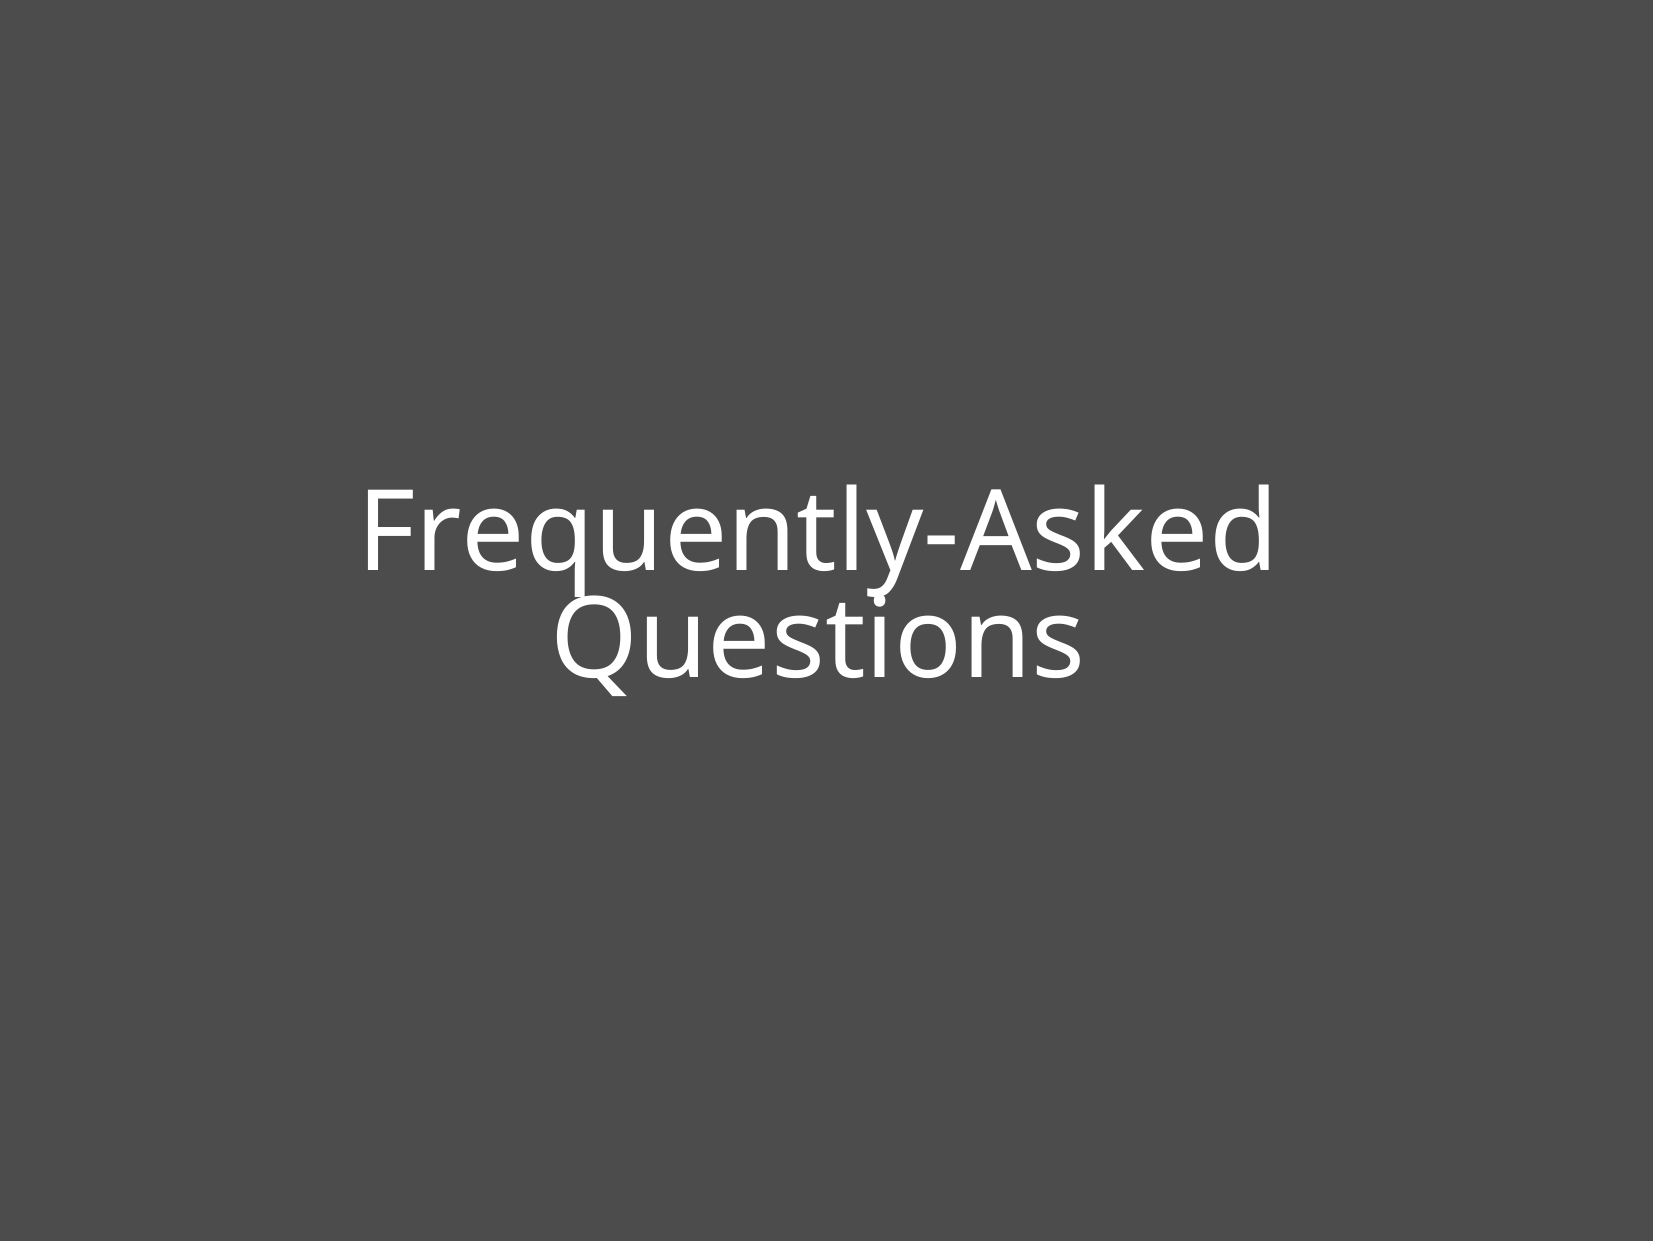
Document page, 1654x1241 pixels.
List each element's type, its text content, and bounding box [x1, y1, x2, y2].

title Frequently-Asked Questions [112, 457, 1524, 727]
